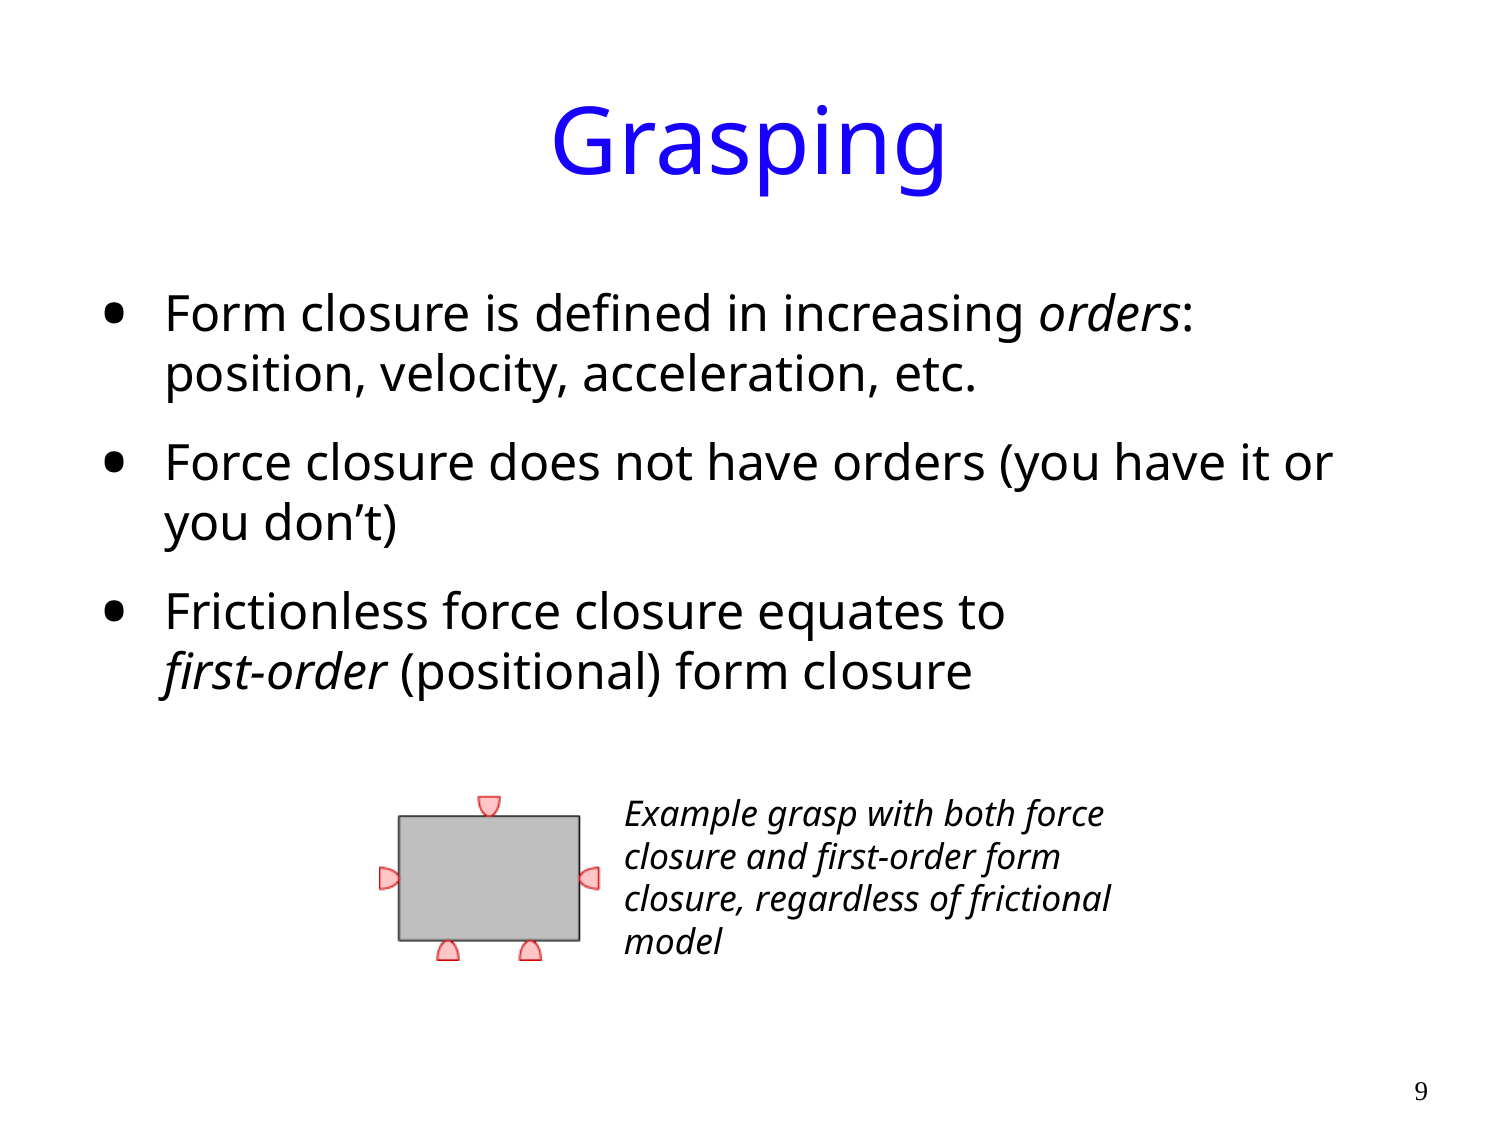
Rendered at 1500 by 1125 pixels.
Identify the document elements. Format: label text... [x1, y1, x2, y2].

title Grasping [146, 21, 1354, 253]
text_box Example grasp with both force closure and first-order form closure, regardless of frictional model [623, 808, 1120, 944]
picture [379, 795, 601, 961]
list Form closure is defined in increasing orders: position, velocity, acceleration, etc. Force closure does not have orders (you have it or you don’t) Frictionless force closure equates to first-order (positional) form closure [55, 275, 1354, 1023]
